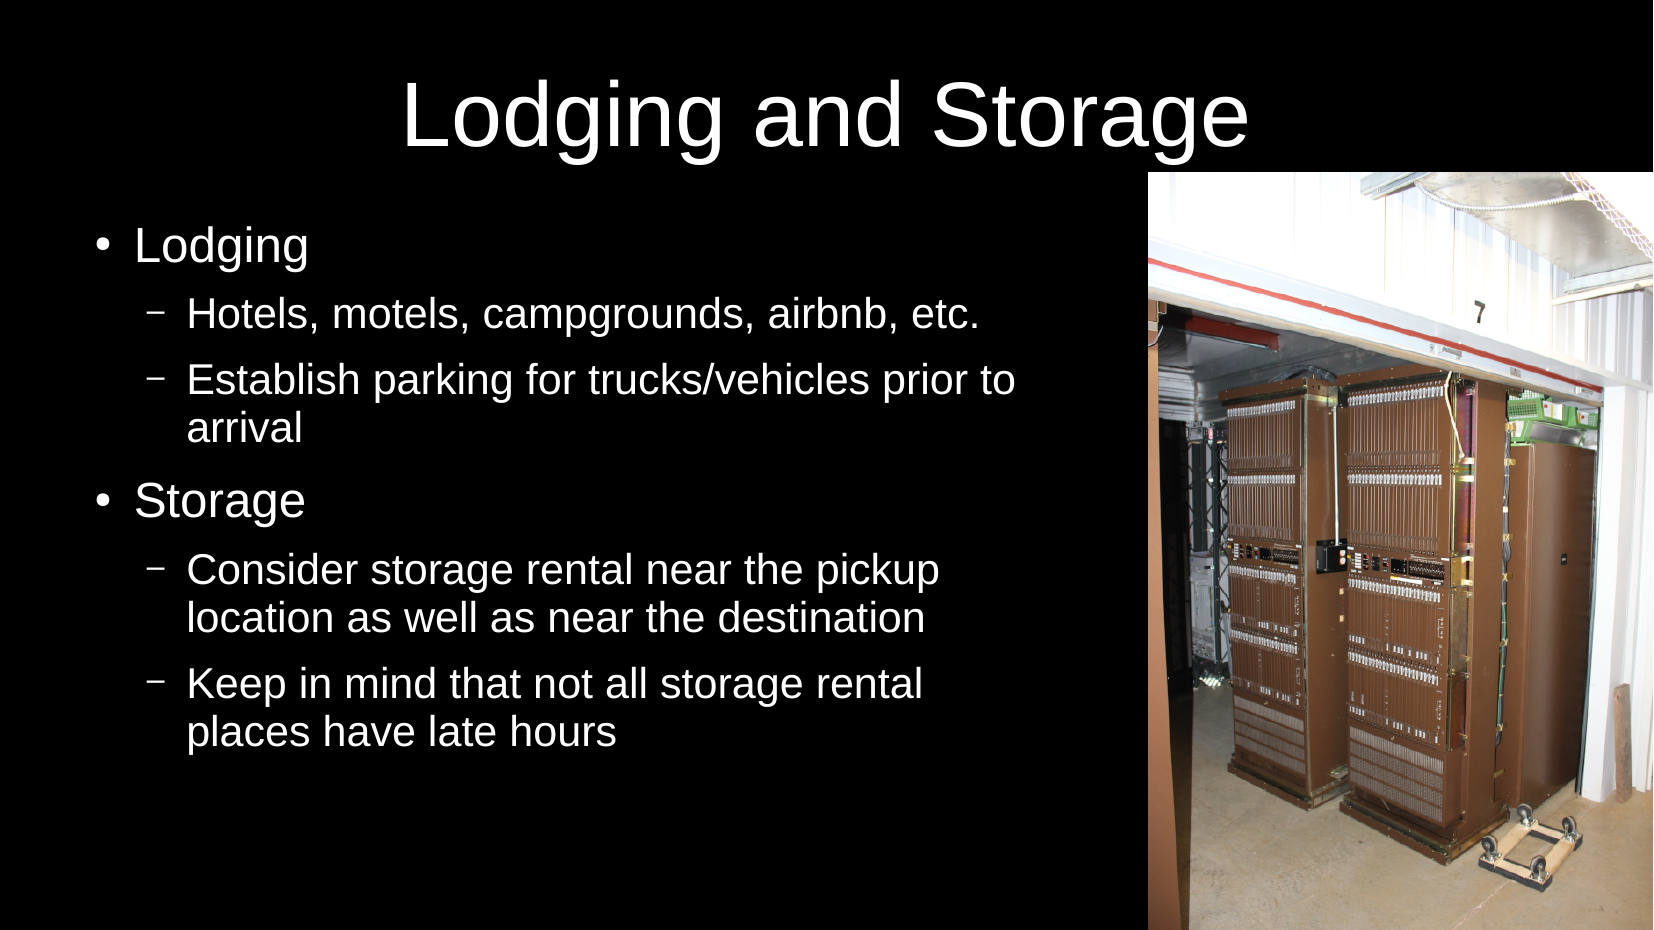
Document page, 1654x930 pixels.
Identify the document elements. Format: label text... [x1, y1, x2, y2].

list Lodging Hotels, motels, campgrounds, airbnb, etc. Establish parking for trucks/vehicles prior to arrival Storage Consider storage rental near the pickup location as well as near the destination Keep in mind that not all storage rental places have late hours [81, 217, 1051, 757]
picture [1148, 172, 1653, 930]
title Lodging and Storage [82, 37, 1571, 193]
